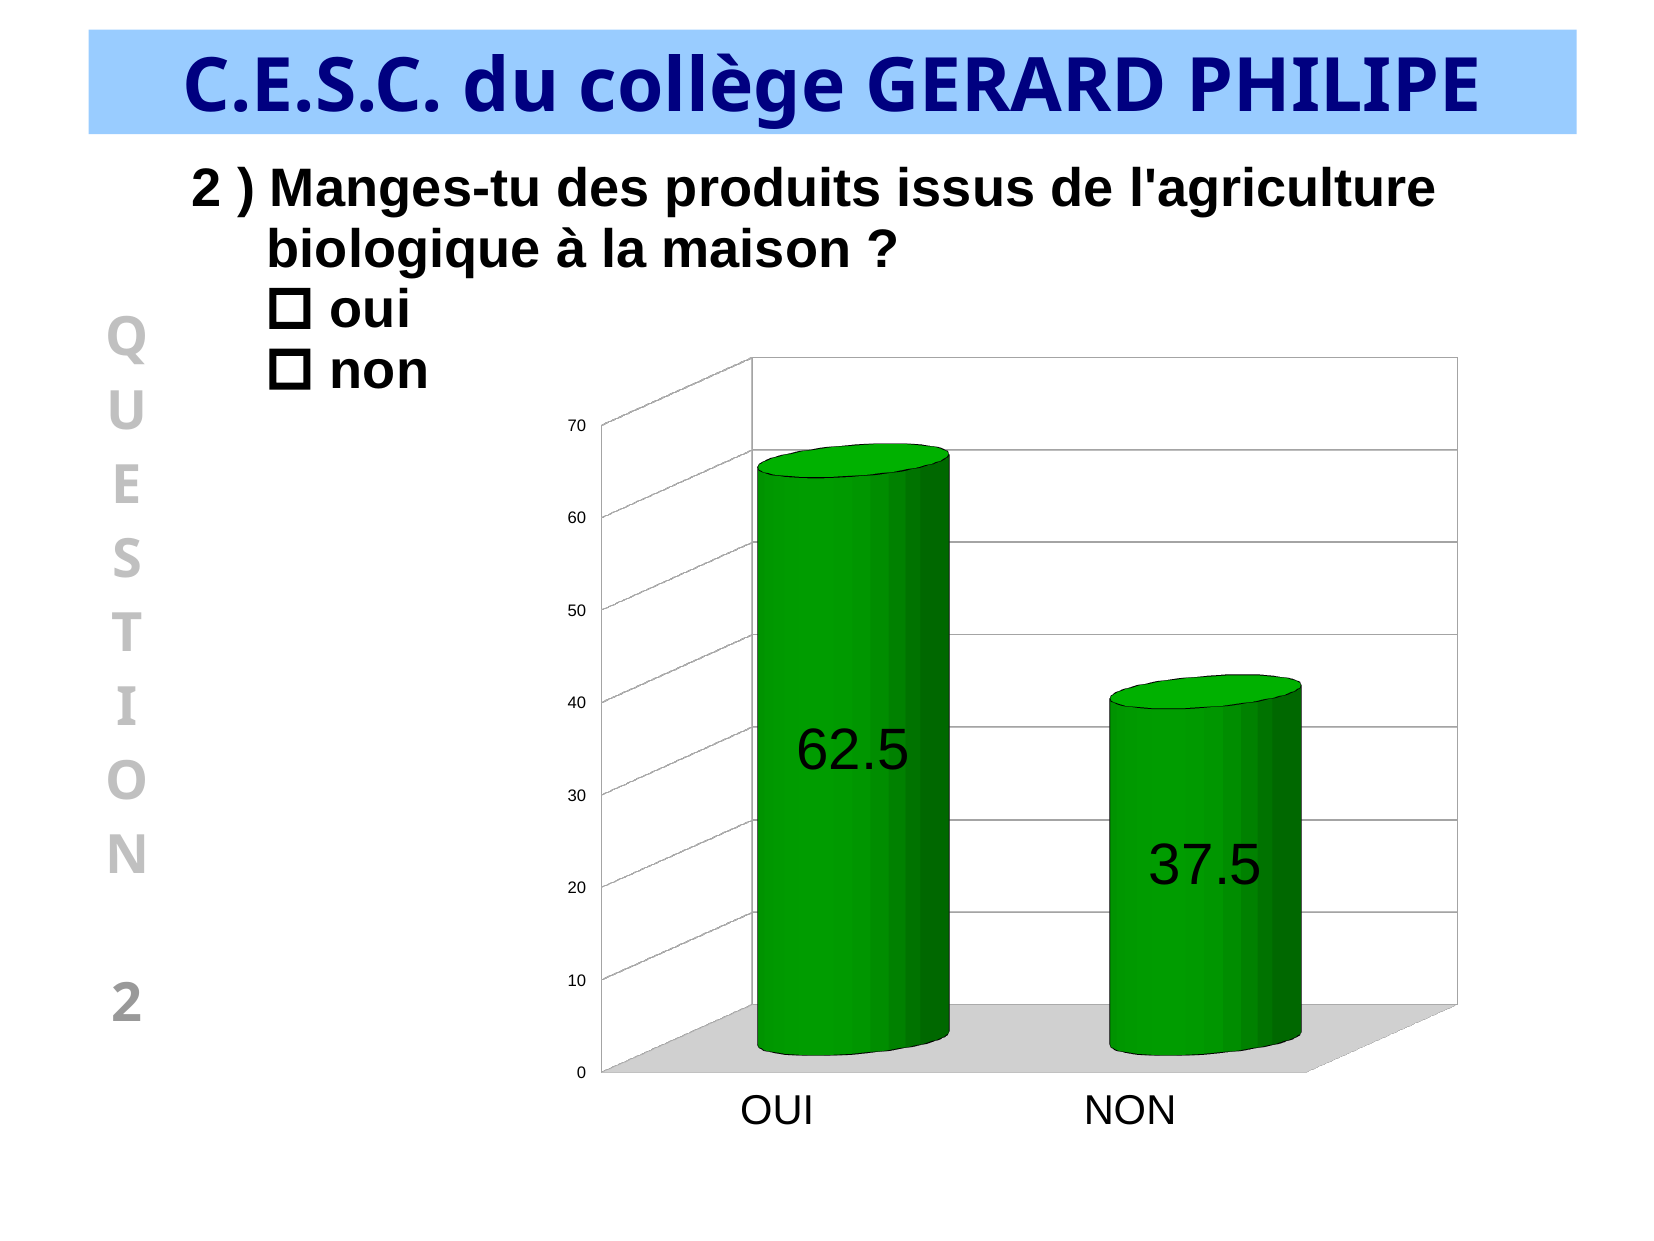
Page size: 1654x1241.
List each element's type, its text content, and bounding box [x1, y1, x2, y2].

chart [548, 340, 1477, 1152]
text_box 2 ) Manges-tu des produits issus de l'agriculture biologique à la maison ?  oui  non [177, 150, 1536, 414]
text_box Q U E S T I O N 2 [88, 289, 166, 1123]
title C.E.S.C. du collège GERARD PHILIPE [88, 29, 1577, 135]
